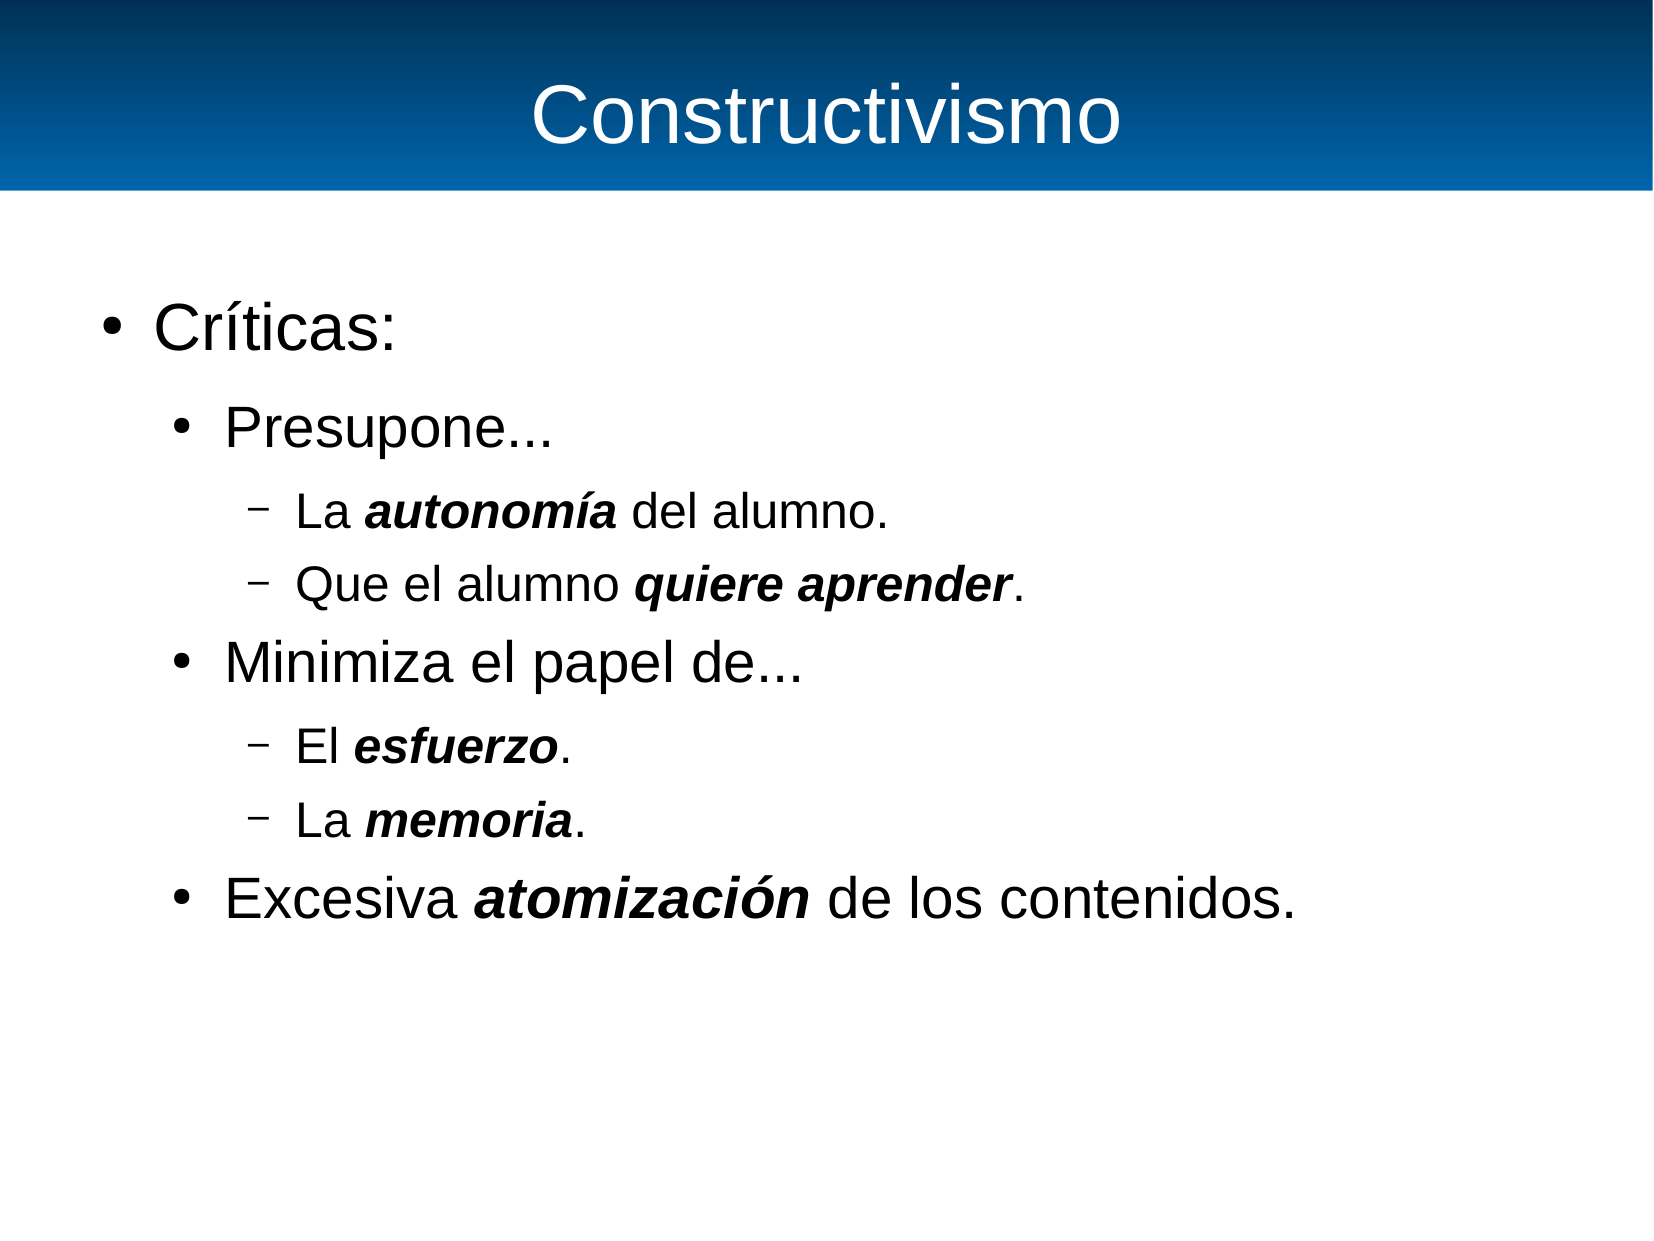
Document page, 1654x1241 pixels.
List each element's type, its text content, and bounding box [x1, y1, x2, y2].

title Constructivismo [82, 11, 1571, 219]
picture [0, 0, 1653, 1239]
list Críticas: Presupone... La autonomía del alumno. Que el alumno quiere aprender. Minimiza el papel de... El esfuerzo. La memoria. Excesiva atomización de los contenidos. [82, 290, 1571, 1094]
